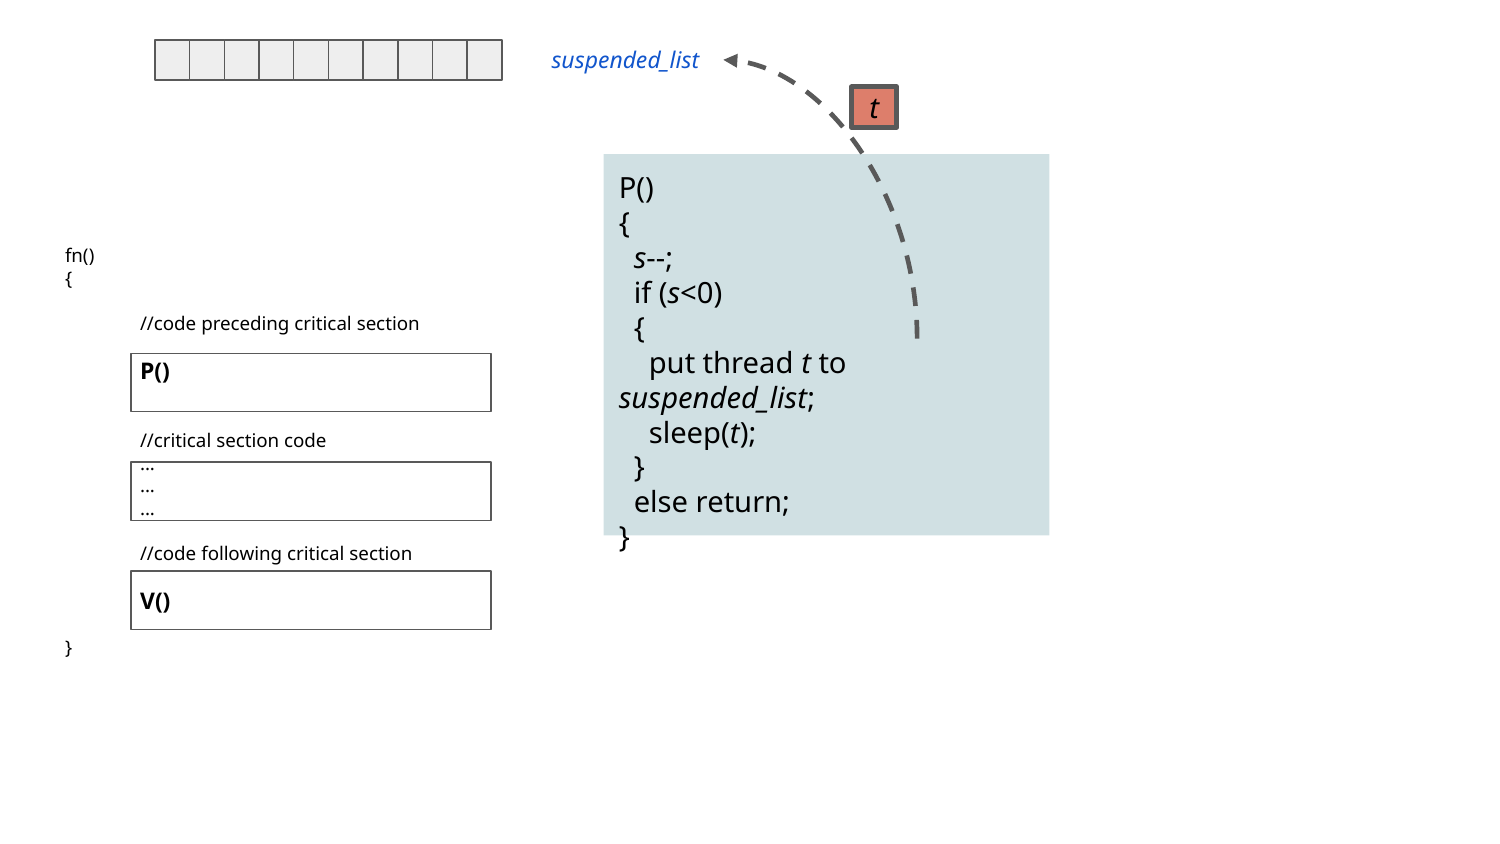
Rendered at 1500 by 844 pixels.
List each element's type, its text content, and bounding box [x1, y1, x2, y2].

text_box P() { s--; if (s<0) { put thread t to suspended_list; sleep(t); } else return; } [603, 154, 1050, 536]
text_box suspended_list [536, 32, 724, 87]
text_box t [851, 86, 897, 128]
text_box fn() { //code preceding critical section P() //critical section code ... ... ... //code following critical section V() } [49, 228, 592, 456]
text_box [154, 39, 502, 80]
